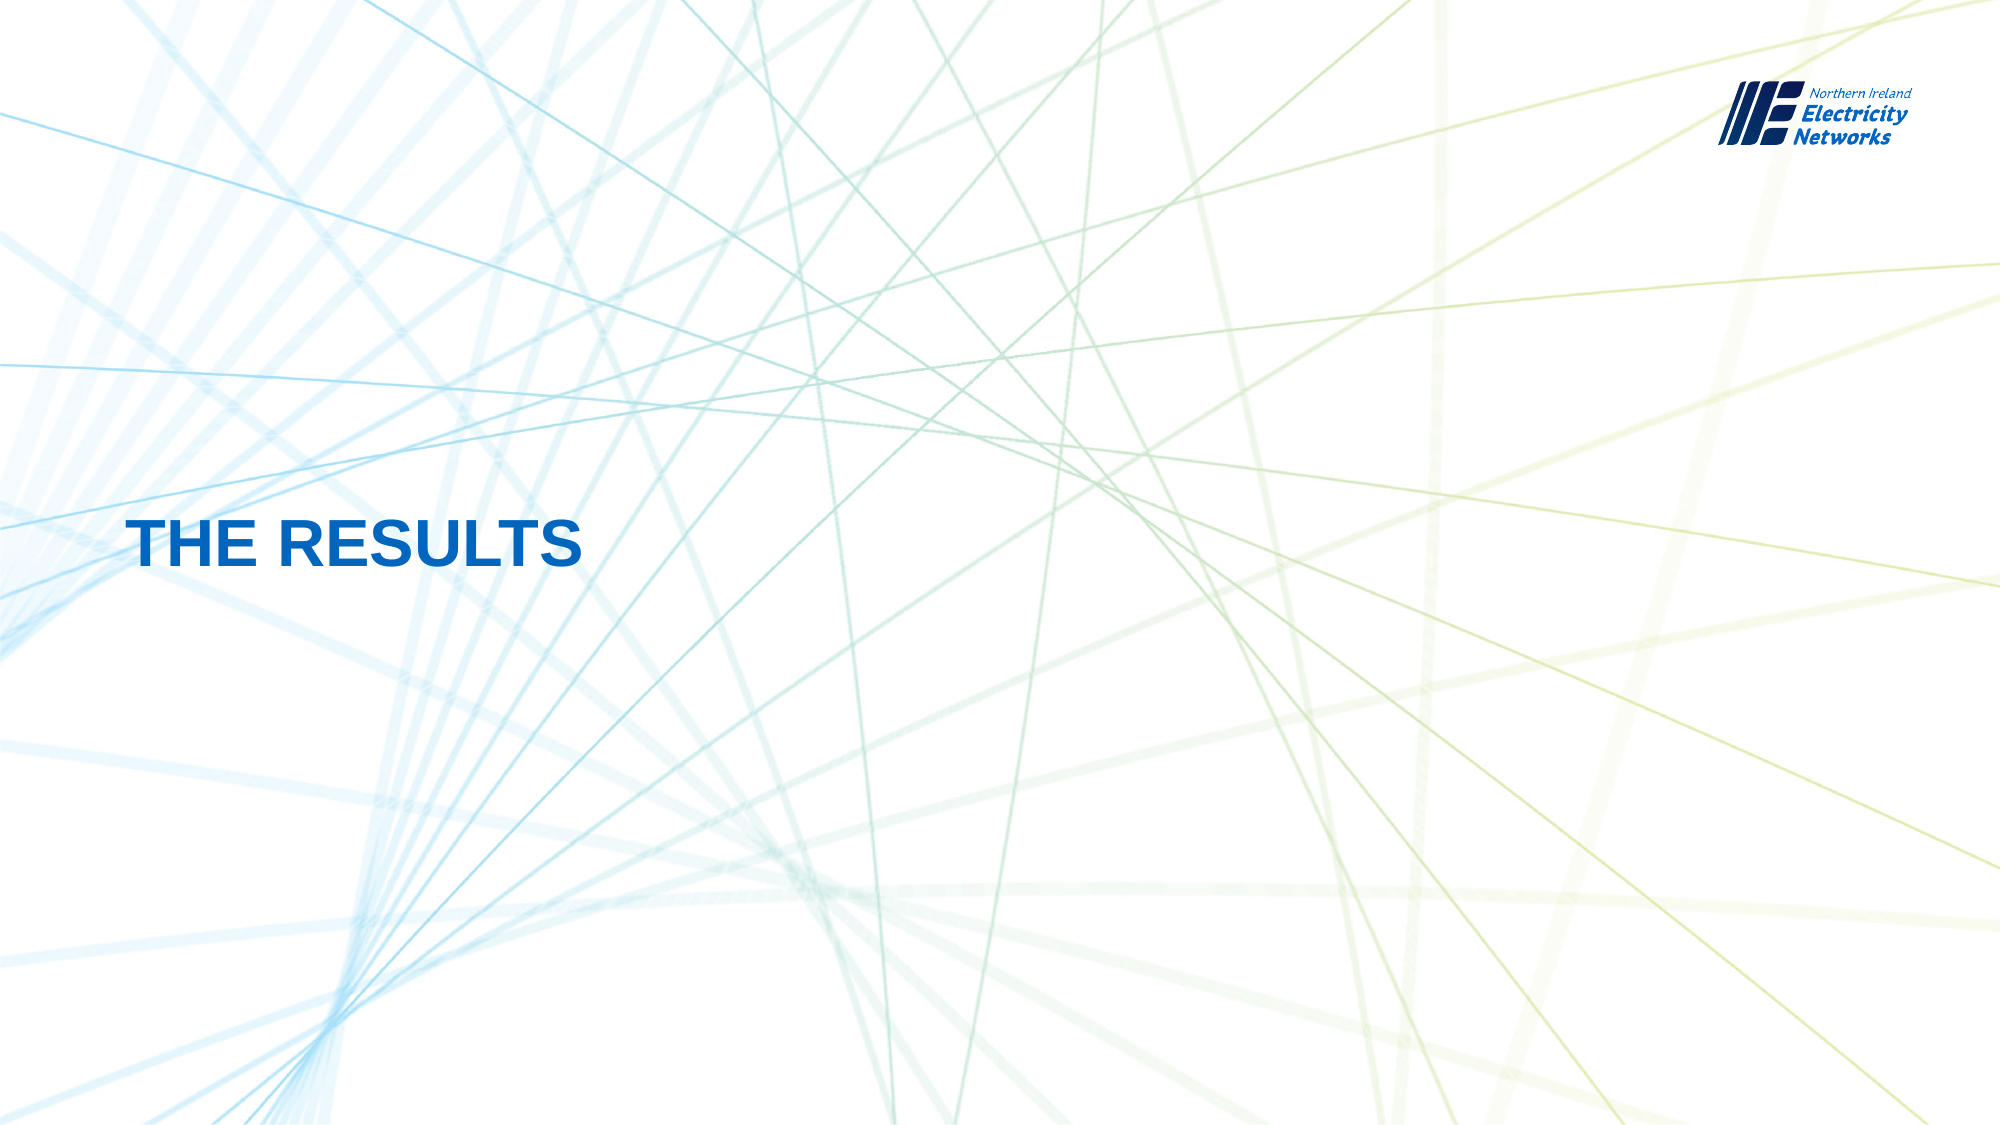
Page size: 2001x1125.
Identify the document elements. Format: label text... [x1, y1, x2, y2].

title THE RESUlts [125, 112, 1638, 581]
